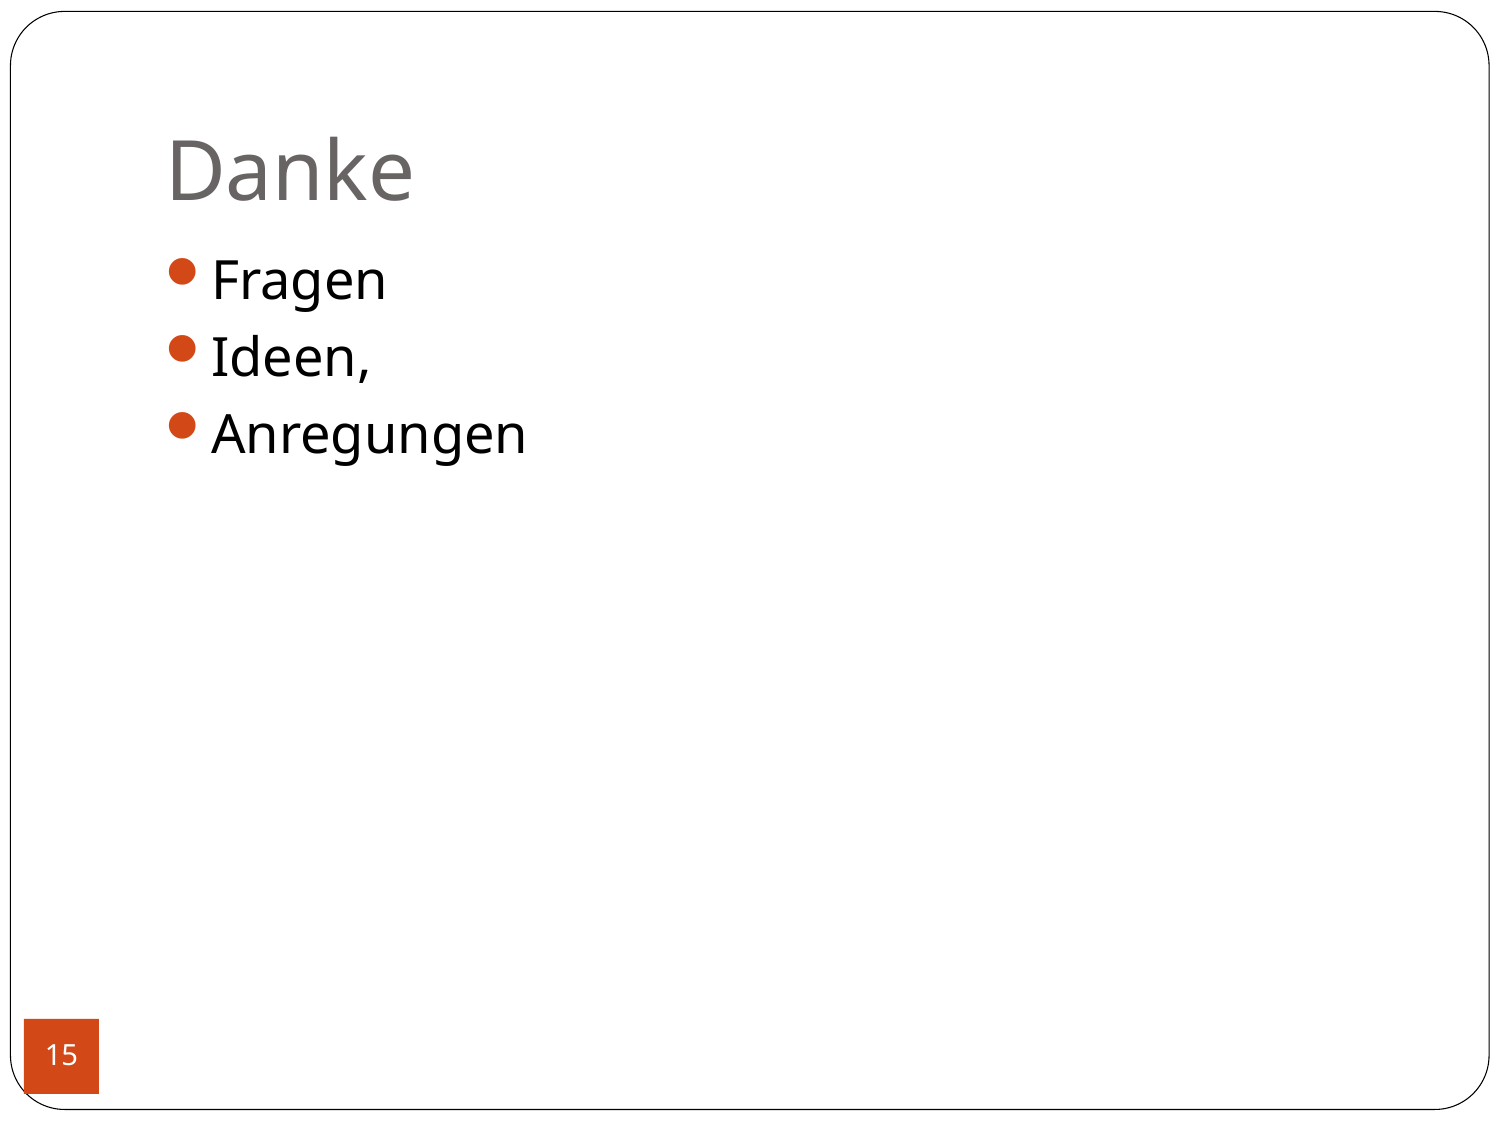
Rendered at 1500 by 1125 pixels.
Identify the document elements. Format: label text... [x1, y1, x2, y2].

title Danke [150, 45, 1426, 233]
text_box 15 [23, 1018, 99, 1094]
list Fragen Ideen, Anregungen [150, 237, 1426, 988]
